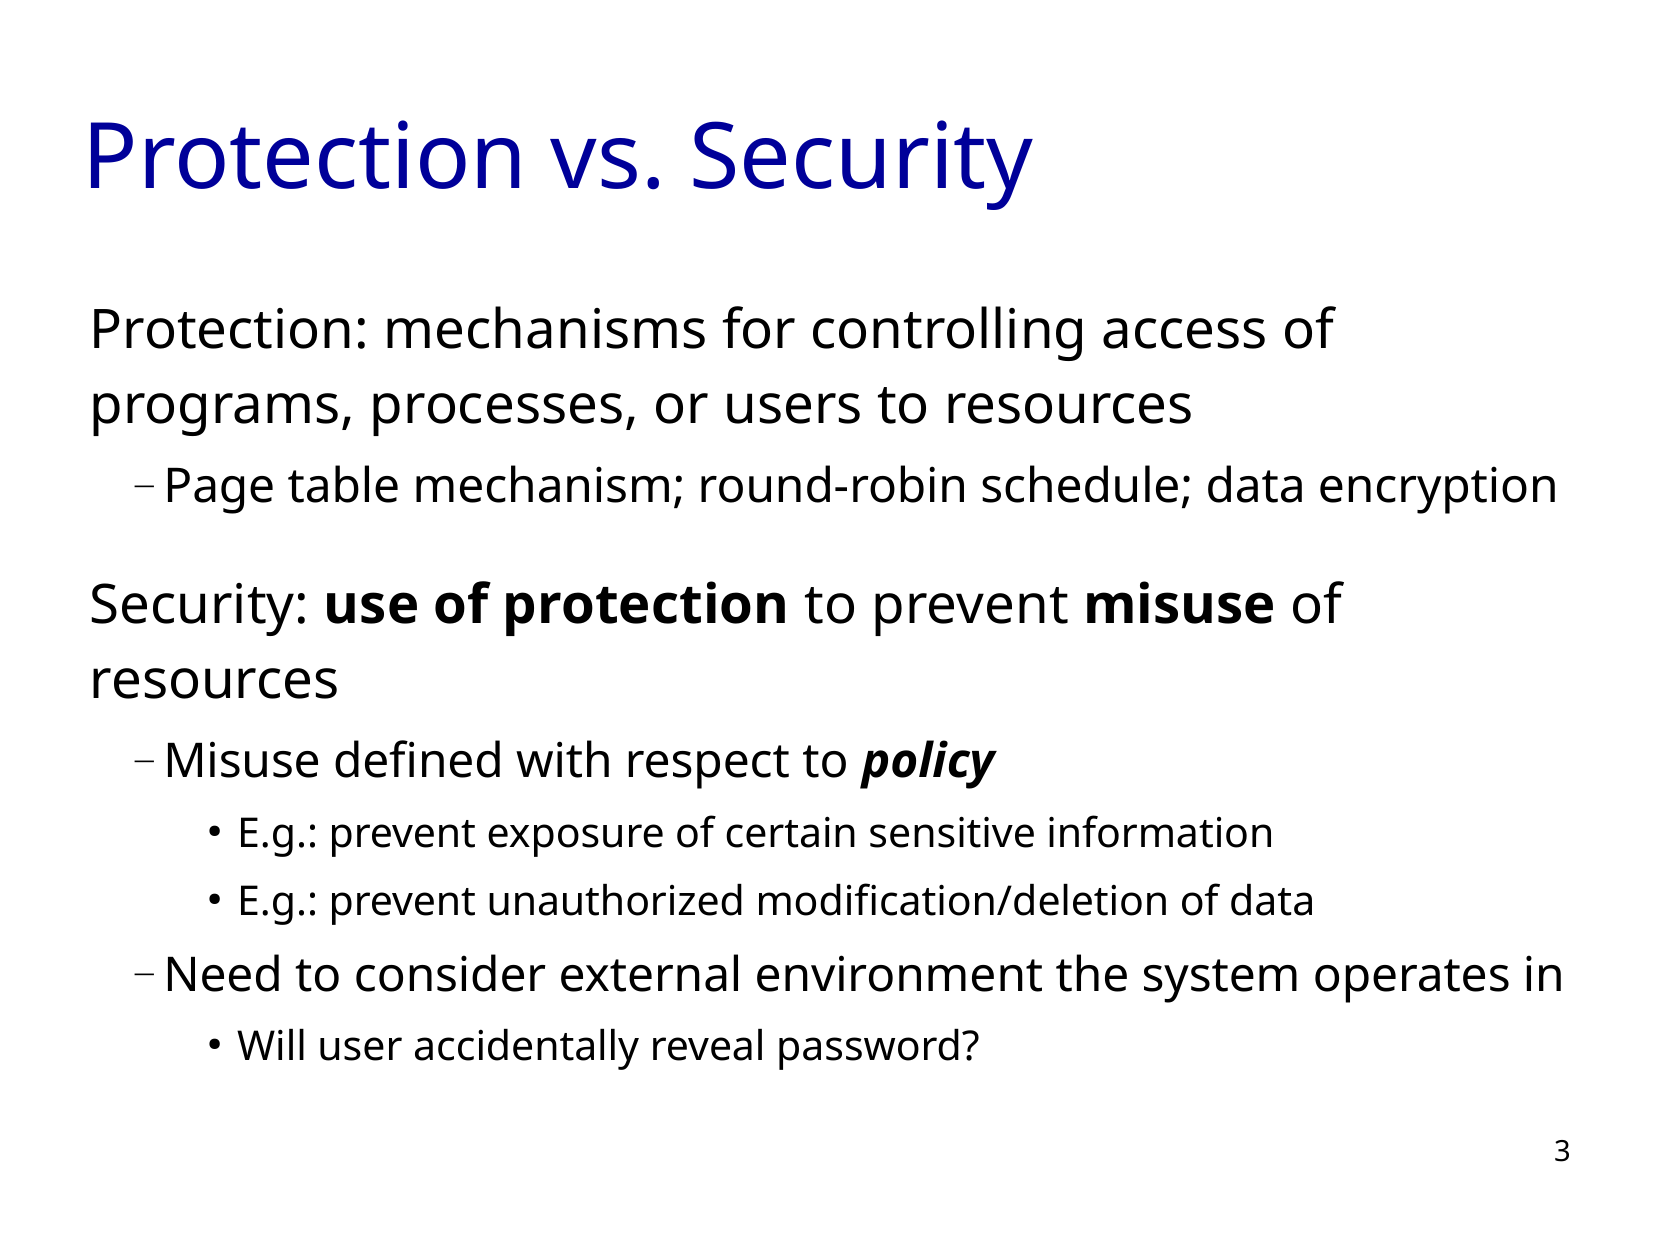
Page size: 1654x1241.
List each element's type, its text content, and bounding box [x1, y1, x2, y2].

list Protection: mechanisms for controlling access of programs, processes, or users to resources Page table mechanism; round-robin schedule; data encryption Security: use of protection to prevent misuse of resources Misuse defined with respect to policy E.g.: prevent exposure of certain sensitive information E.g.: prevent unauthorized modification/deletion of data Need to consider external environment the system operates in Will user accidentally reveal password? [60, 290, 1571, 1096]
title Protection vs. Security [82, 49, 1571, 257]
